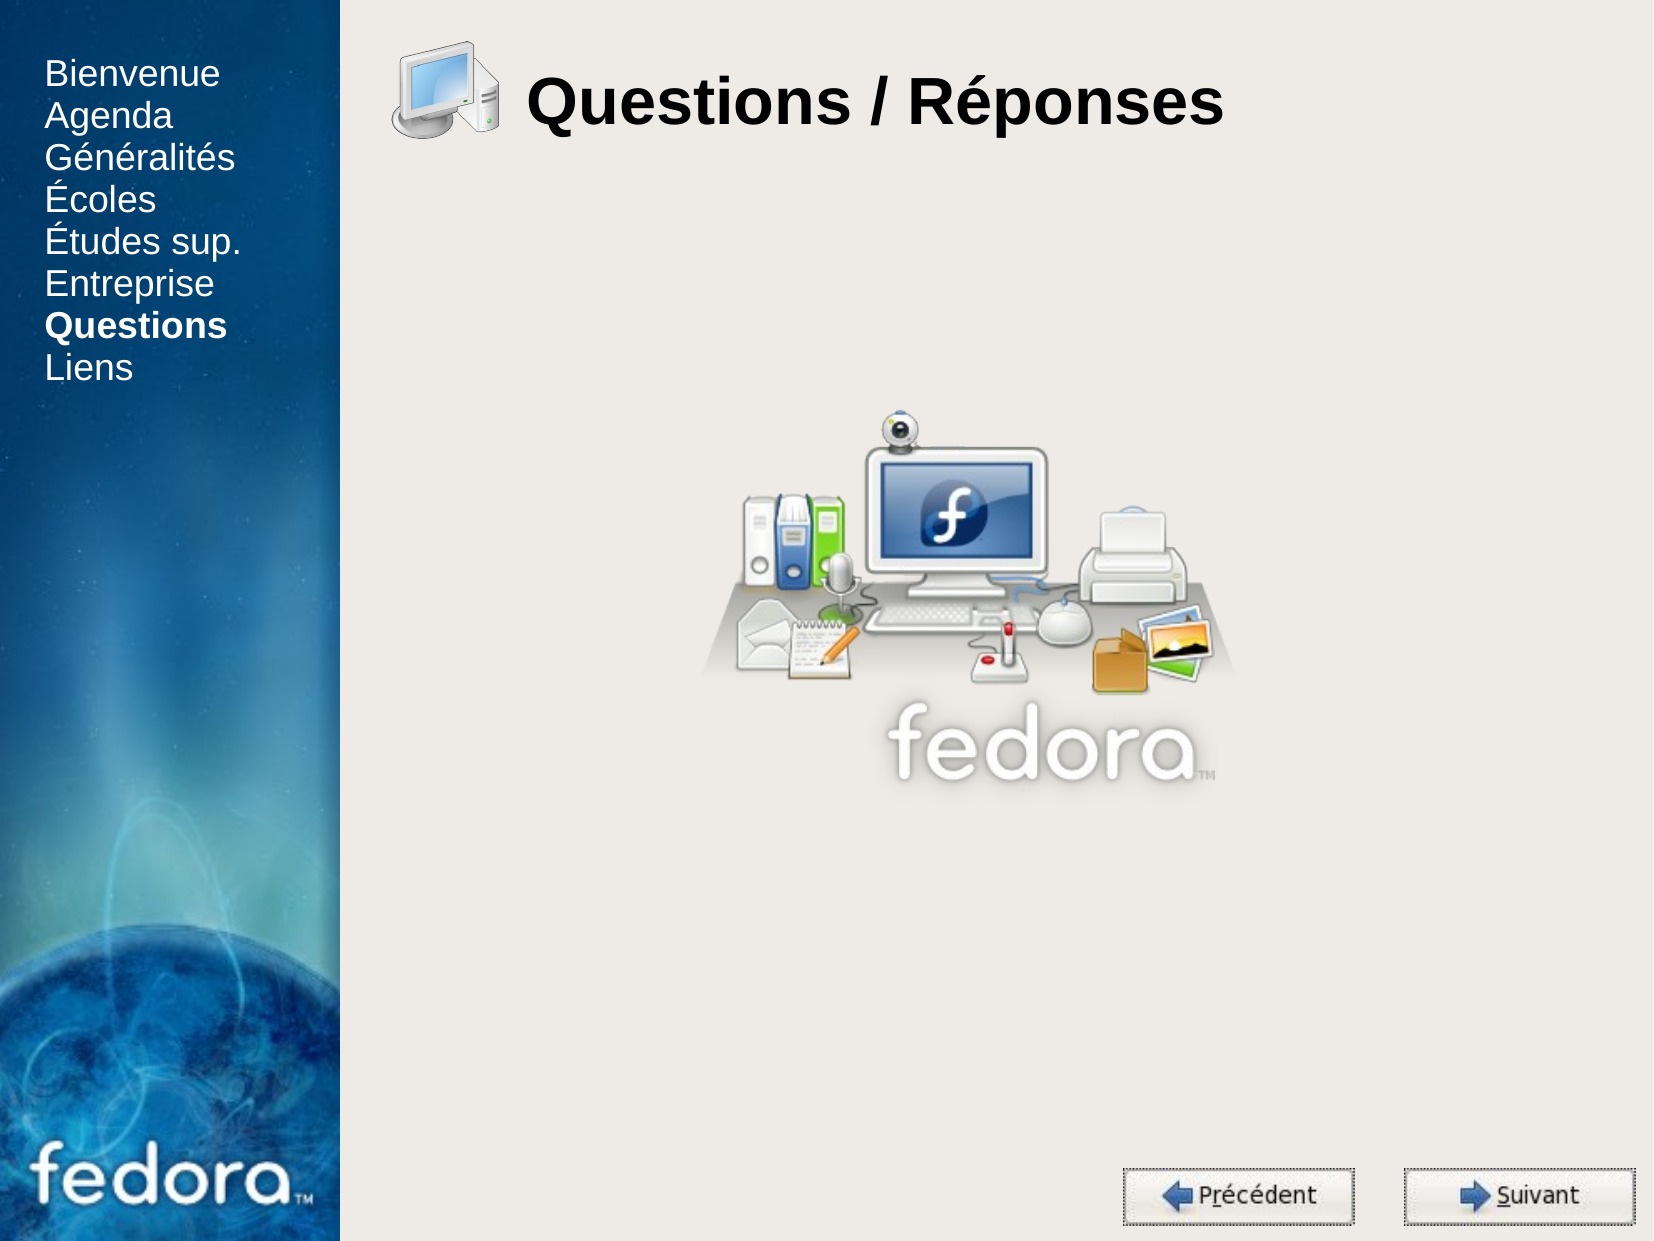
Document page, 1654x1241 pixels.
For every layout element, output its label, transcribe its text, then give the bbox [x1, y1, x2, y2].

text_box Bienvenue Agenda Généralités Écoles Études sup. Entreprise Questions Liens [29, 45, 327, 397]
text_box Questions / Réponses [511, 56, 1316, 147]
picture [0, 0, 1654, 1241]
